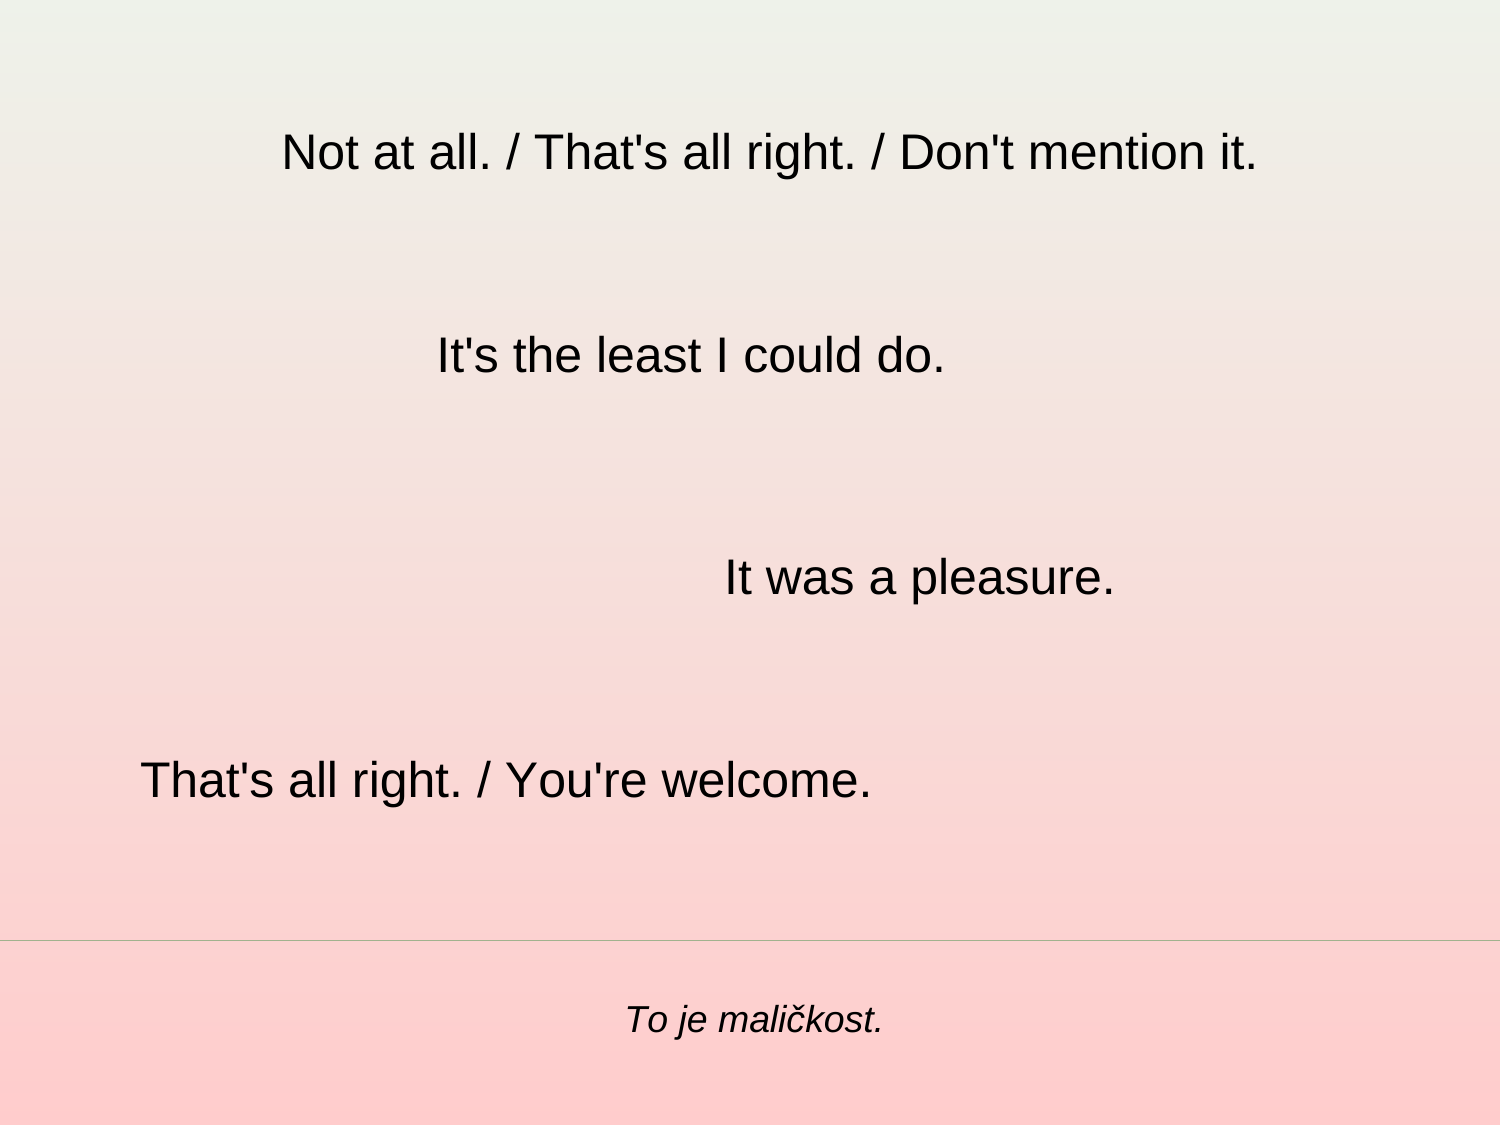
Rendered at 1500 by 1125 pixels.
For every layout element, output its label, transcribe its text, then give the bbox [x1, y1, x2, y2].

text_box To je maličkost. [609, 987, 900, 1049]
text_box That's all right. / You're welcome. [125, 739, 889, 816]
text_box It was a pleasure. [709, 537, 1132, 613]
text_box It's the least I could do. [421, 314, 962, 390]
text_box Not at all. / That's all right. / Don't mention it. [41, 111, 1500, 188]
